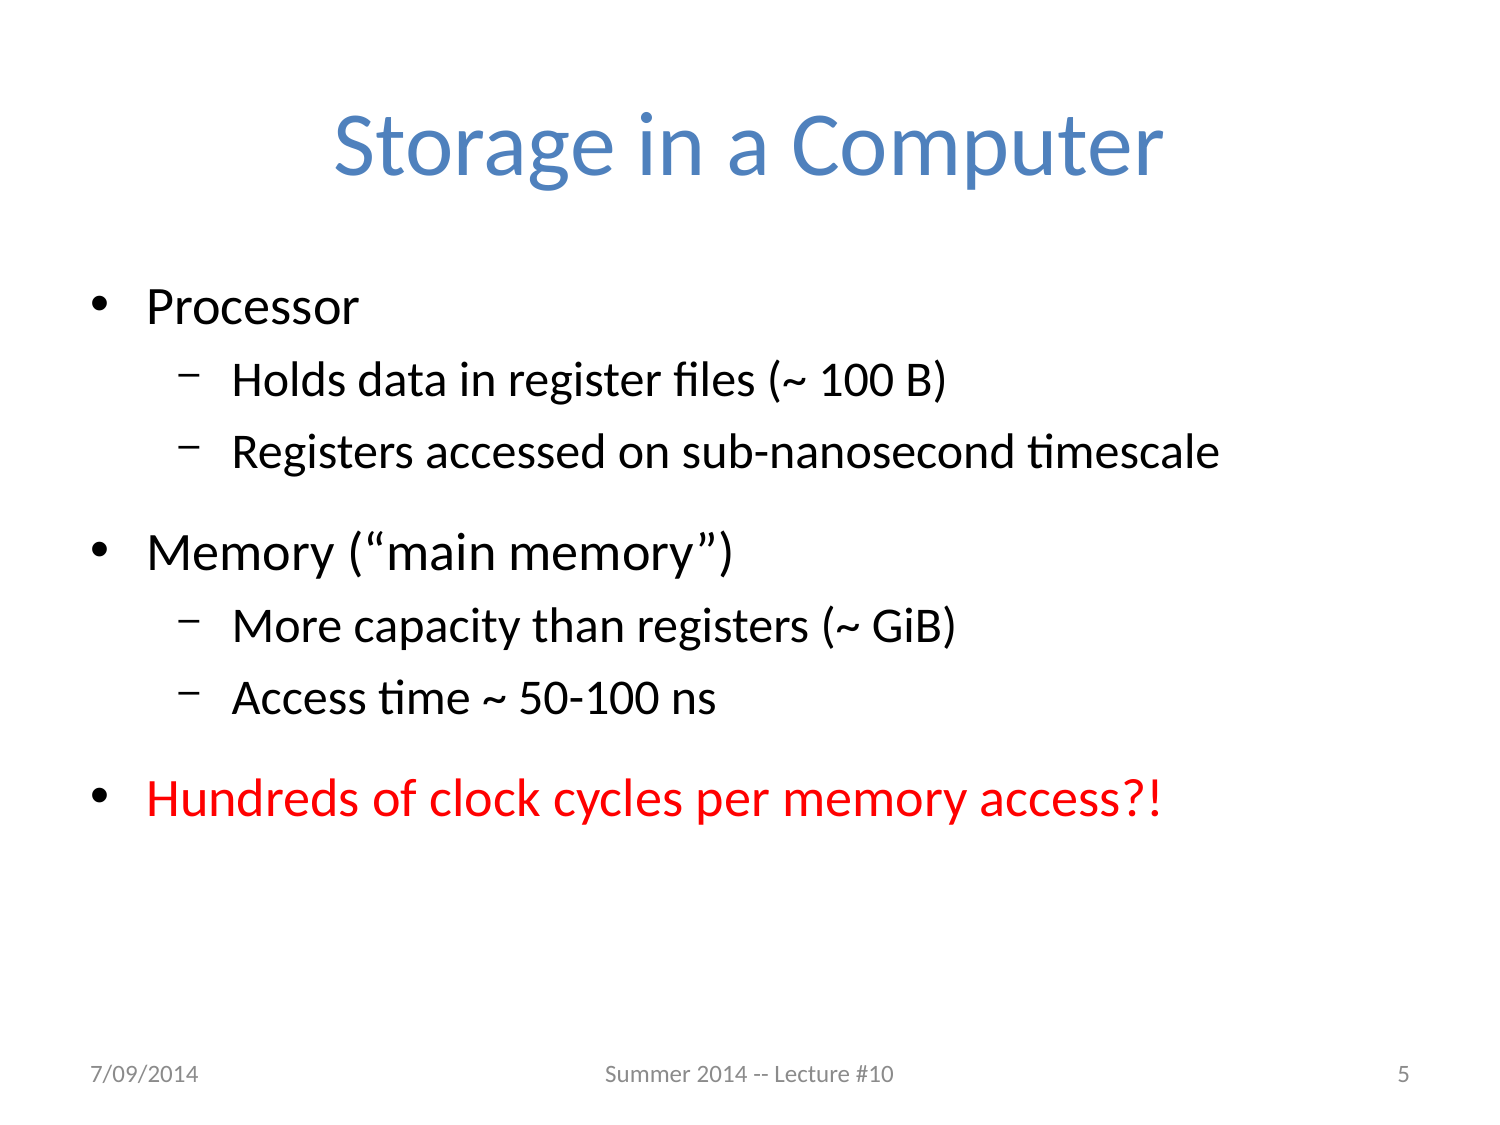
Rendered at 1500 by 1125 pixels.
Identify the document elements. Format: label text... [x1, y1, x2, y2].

list Processor Holds data in register files (~ 100 B) Registers accessed on sub-nanosecond timescale Memory (“main memory”) More capacity than registers (~ GiB) Access time ~ 50-100 ns Hundreds of clock cycles per memory access?! [75, 262, 1425, 1073]
slide_number 7/09/2014 [75, 1042, 425, 1103]
title Storage in a Computer [75, 45, 1425, 233]
footer Summer 2014 -- Lecture #10 [512, 1042, 988, 1103]
slide_number <number> [1074, 1042, 1425, 1103]
